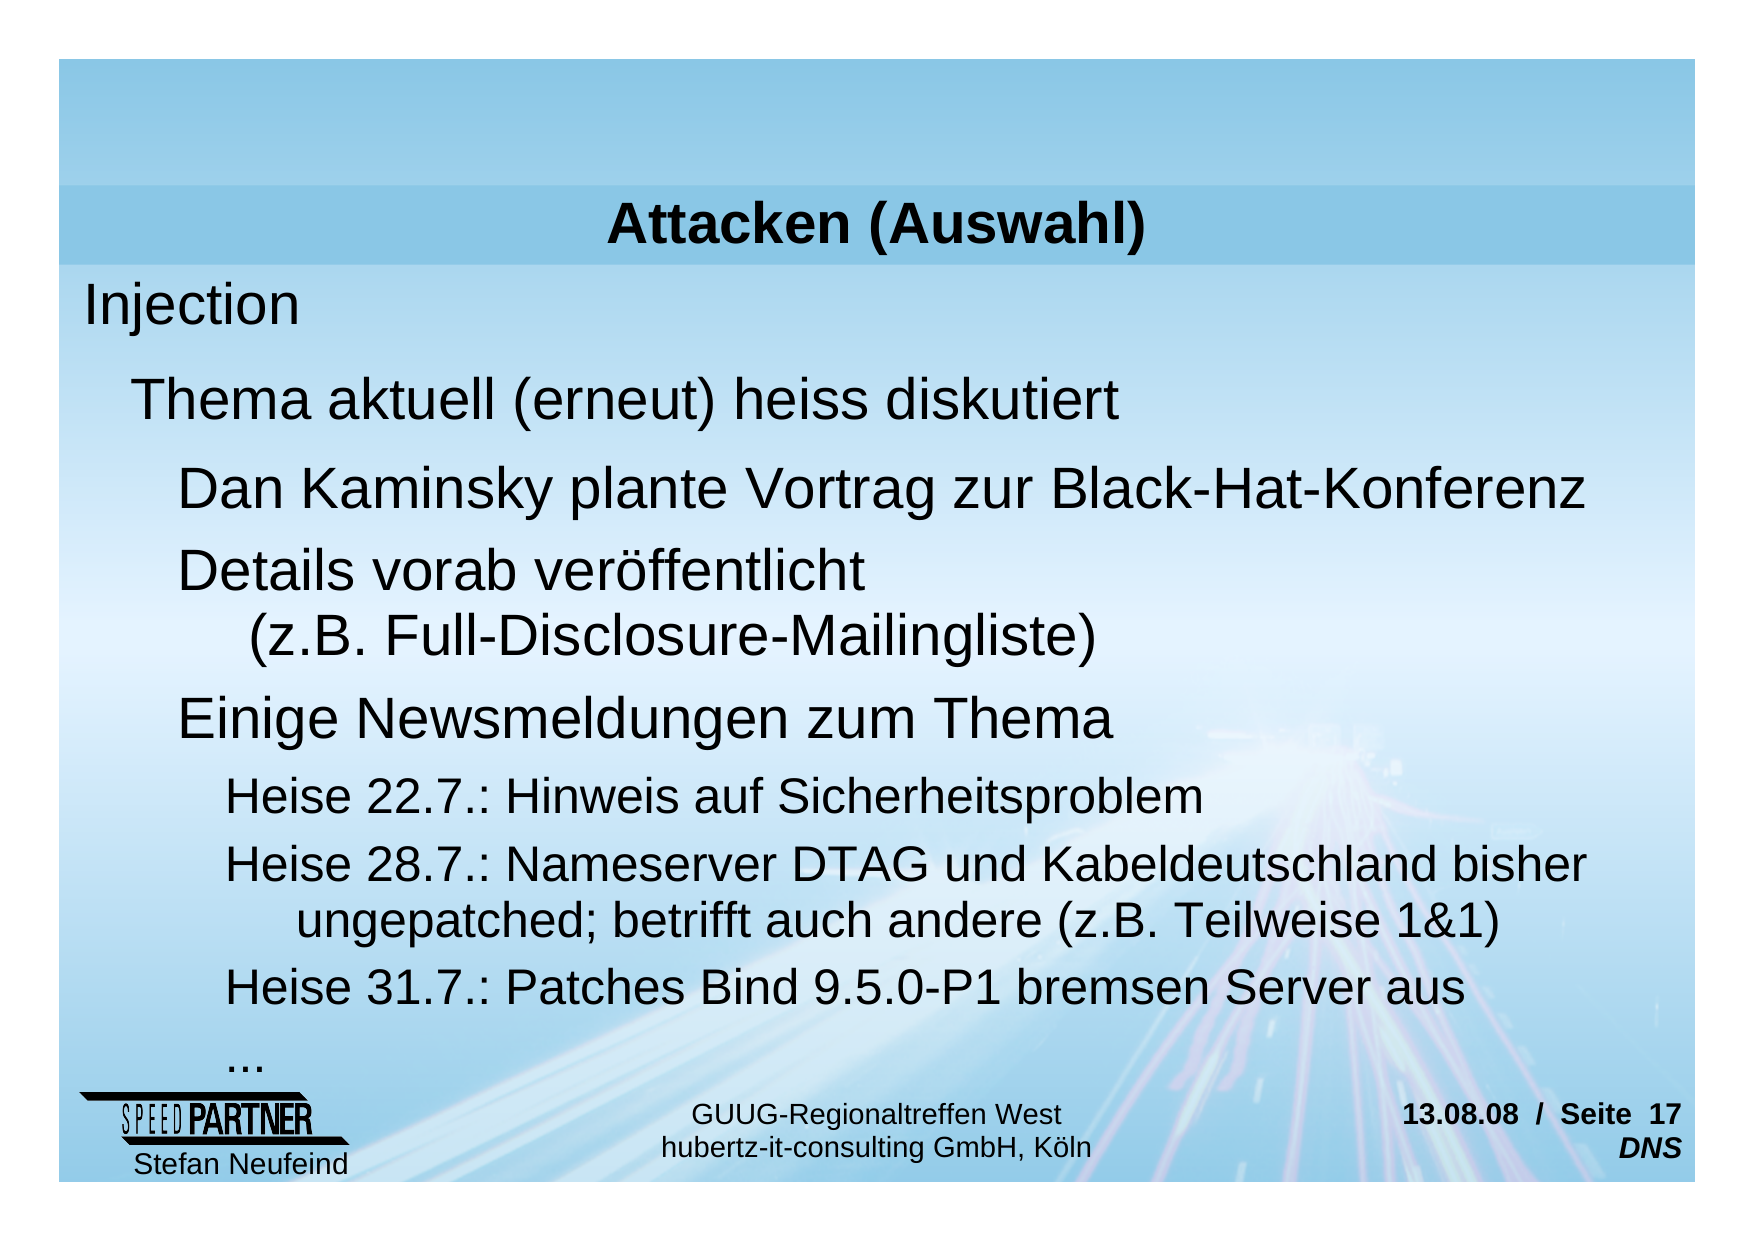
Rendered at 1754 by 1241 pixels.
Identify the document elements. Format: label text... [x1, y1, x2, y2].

picture [59, 265, 1695, 1182]
title Attacken (Auswahl) [59, 191, 1695, 257]
picture [59, 59, 1695, 185]
list Injection Thema aktuell (erneut) heiss diskutiert Dan Kaminsky plante Vortrag zur Black-Hat-Konferenz Details vorab veröffentlicht (z.B. Full-Disclosure-Mailingliste) Einige Newsmeldungen zum Thema Heise 22.7.: Hinweis auf Sicherheitsproblem Heise 28.7.: Nameserver DTAG und Kabeldeutschland bisher ungepatched; betrifft auch andere (z.B. Teilweise 1&1) Heise 31.7.: Patches Bind 9.5.0-P1 bremsen Server aus ... [71, 272, 1695, 1083]
